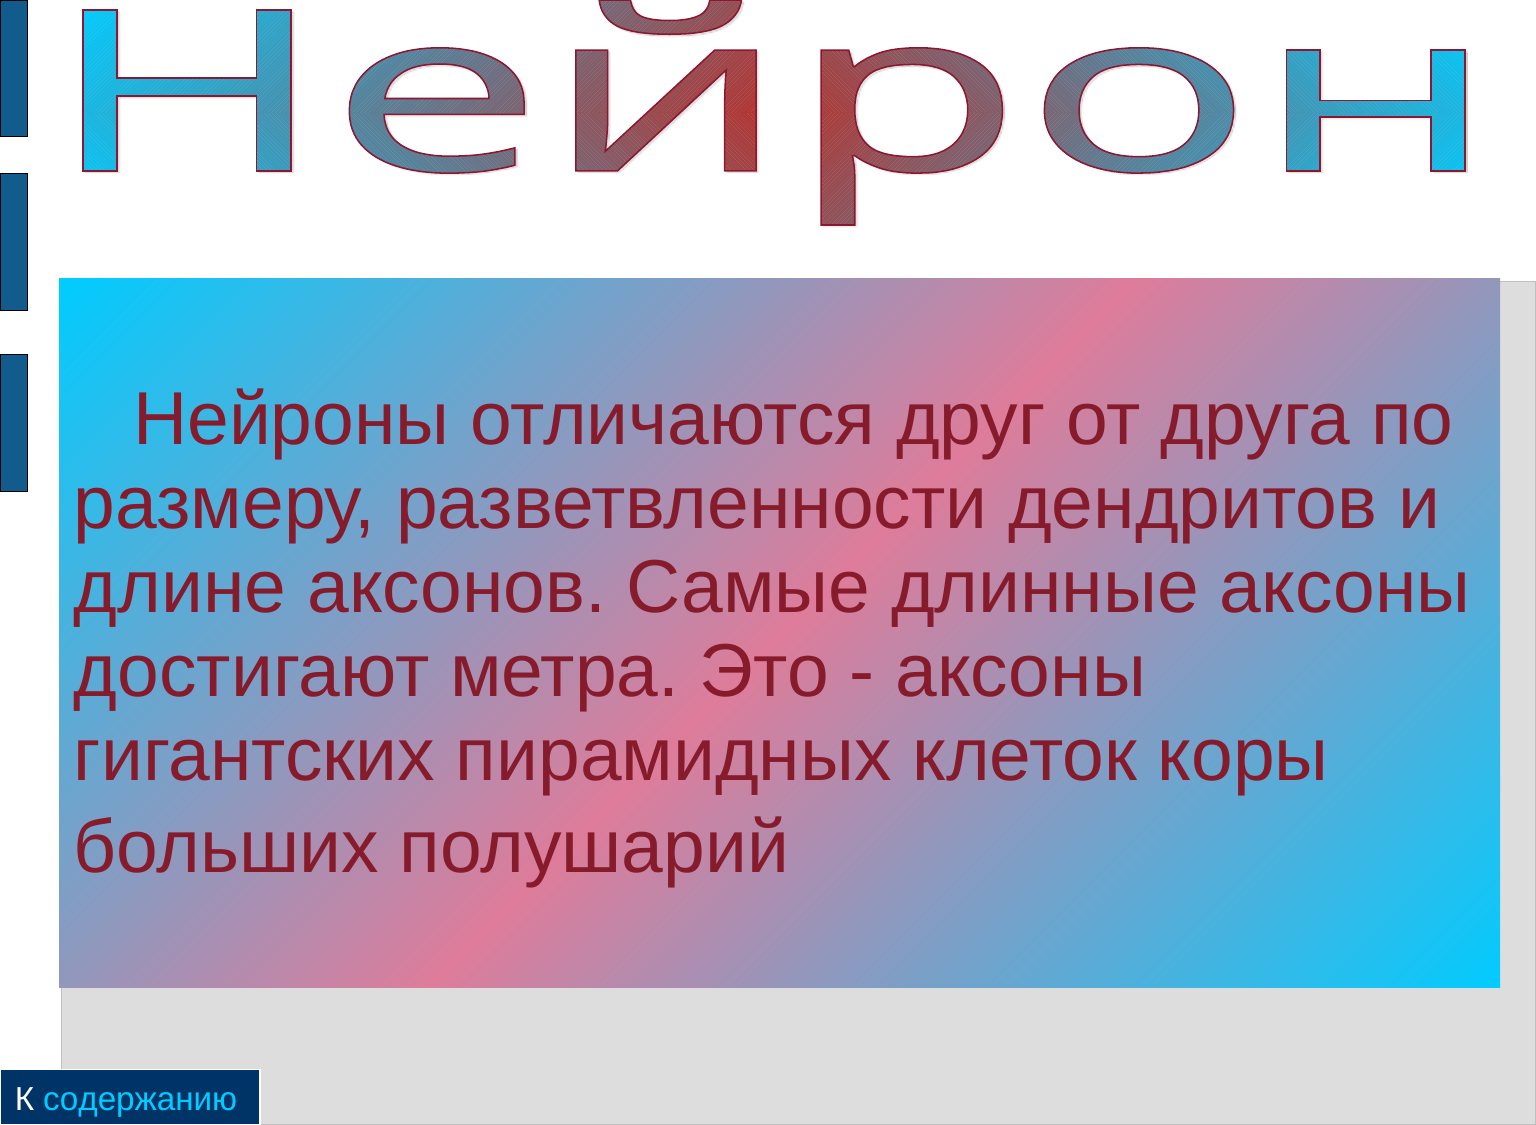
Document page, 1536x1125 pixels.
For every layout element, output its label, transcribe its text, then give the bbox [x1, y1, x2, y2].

text_box Нейрон [821, 47, 1003, 225]
text_box К содержанию [0, 1069, 260, 1125]
text_box Нейрон [1286, 50, 1465, 171]
text_box Нейрон [82, 9, 291, 171]
text_box Нейрон [1044, 47, 1234, 174]
title Нейроны отличаются друг от друга по размеру, разветвленности дендритов и длине аксонов. Самые длинные аксоны достигают метра. Это - аксоны гигантских пирамидных клеток коры больших полушарий [59, 278, 1501, 988]
text_box Нейрон [599, 0, 742, 35]
text_box Нейрон [575, 50, 757, 171]
text_box Нейрон [349, 47, 525, 174]
